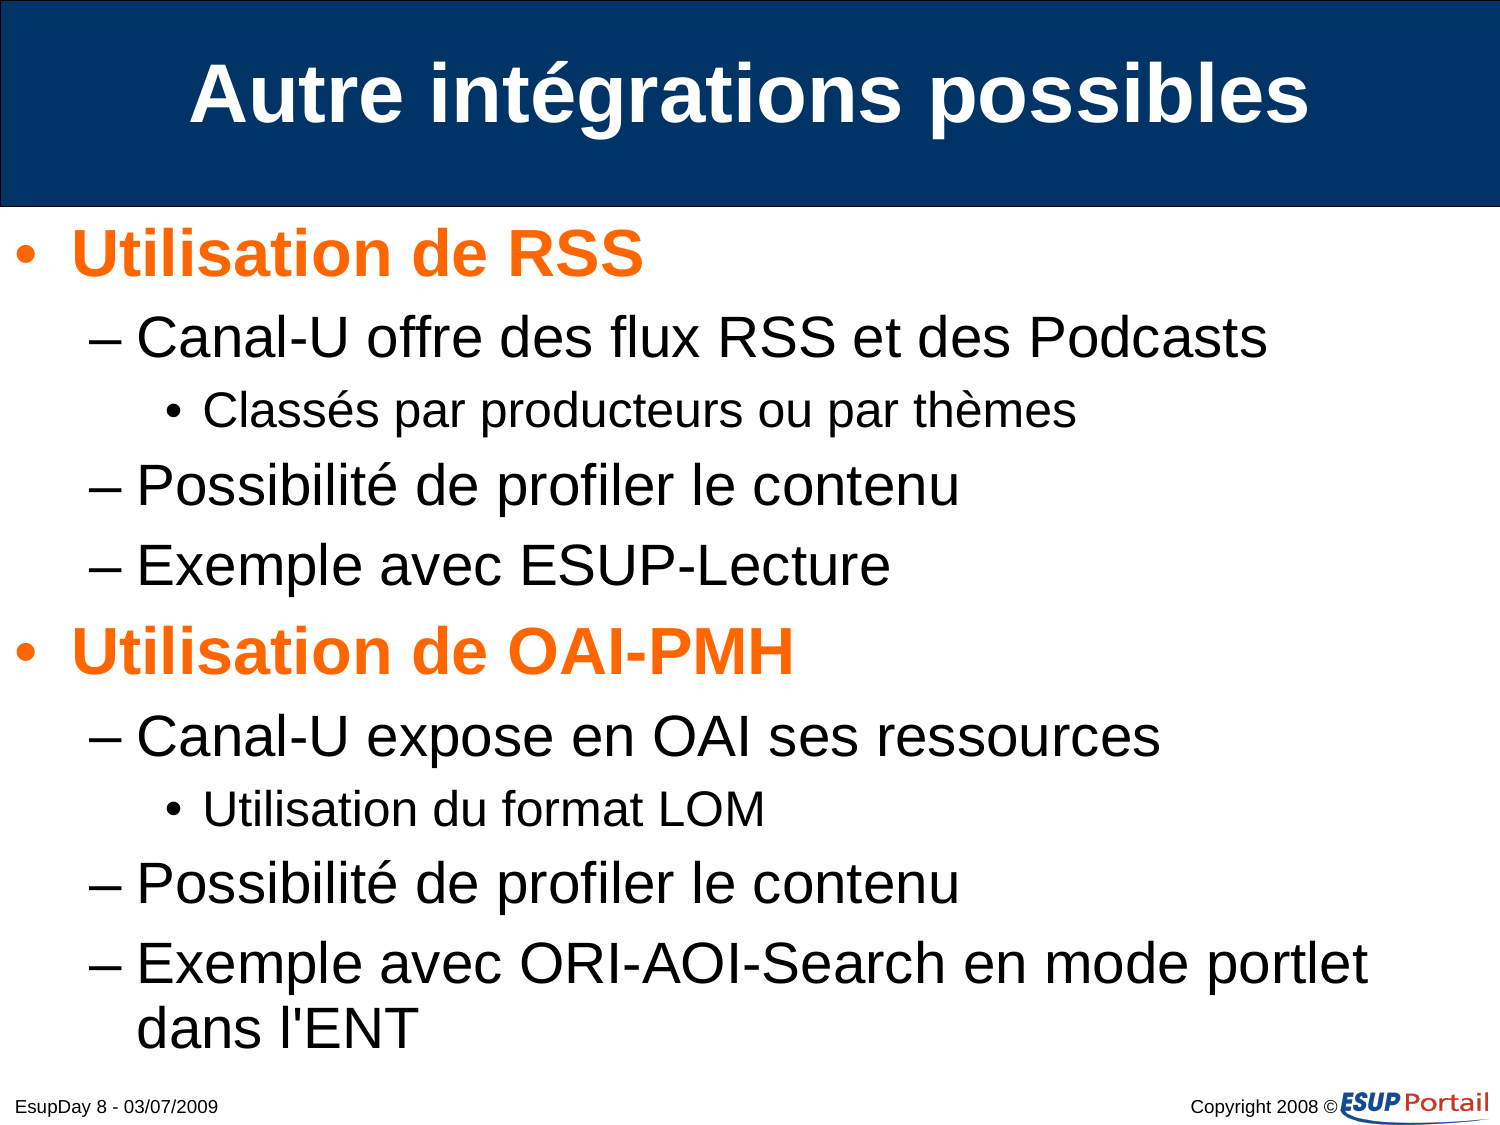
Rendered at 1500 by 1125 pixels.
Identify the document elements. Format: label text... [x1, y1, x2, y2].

title Autre intégrations possibles [0, 0, 1500, 202]
list Utilisation de RSS Canal-U offre des flux RSS et des Podcasts Classés par producteurs ou par thèmes Possibilité de profiler le contenu Exemple avec ESUP-Lecture Utilisation de OAI-PMH Canal-U expose en OAI ses ressources Utilisation du format LOM Possibilité de profiler le contenu Exemple avec ORI-AOI-Search en mode portlet dans l'ENT [0, 208, 1500, 1063]
picture [1340, 1092, 1489, 1125]
